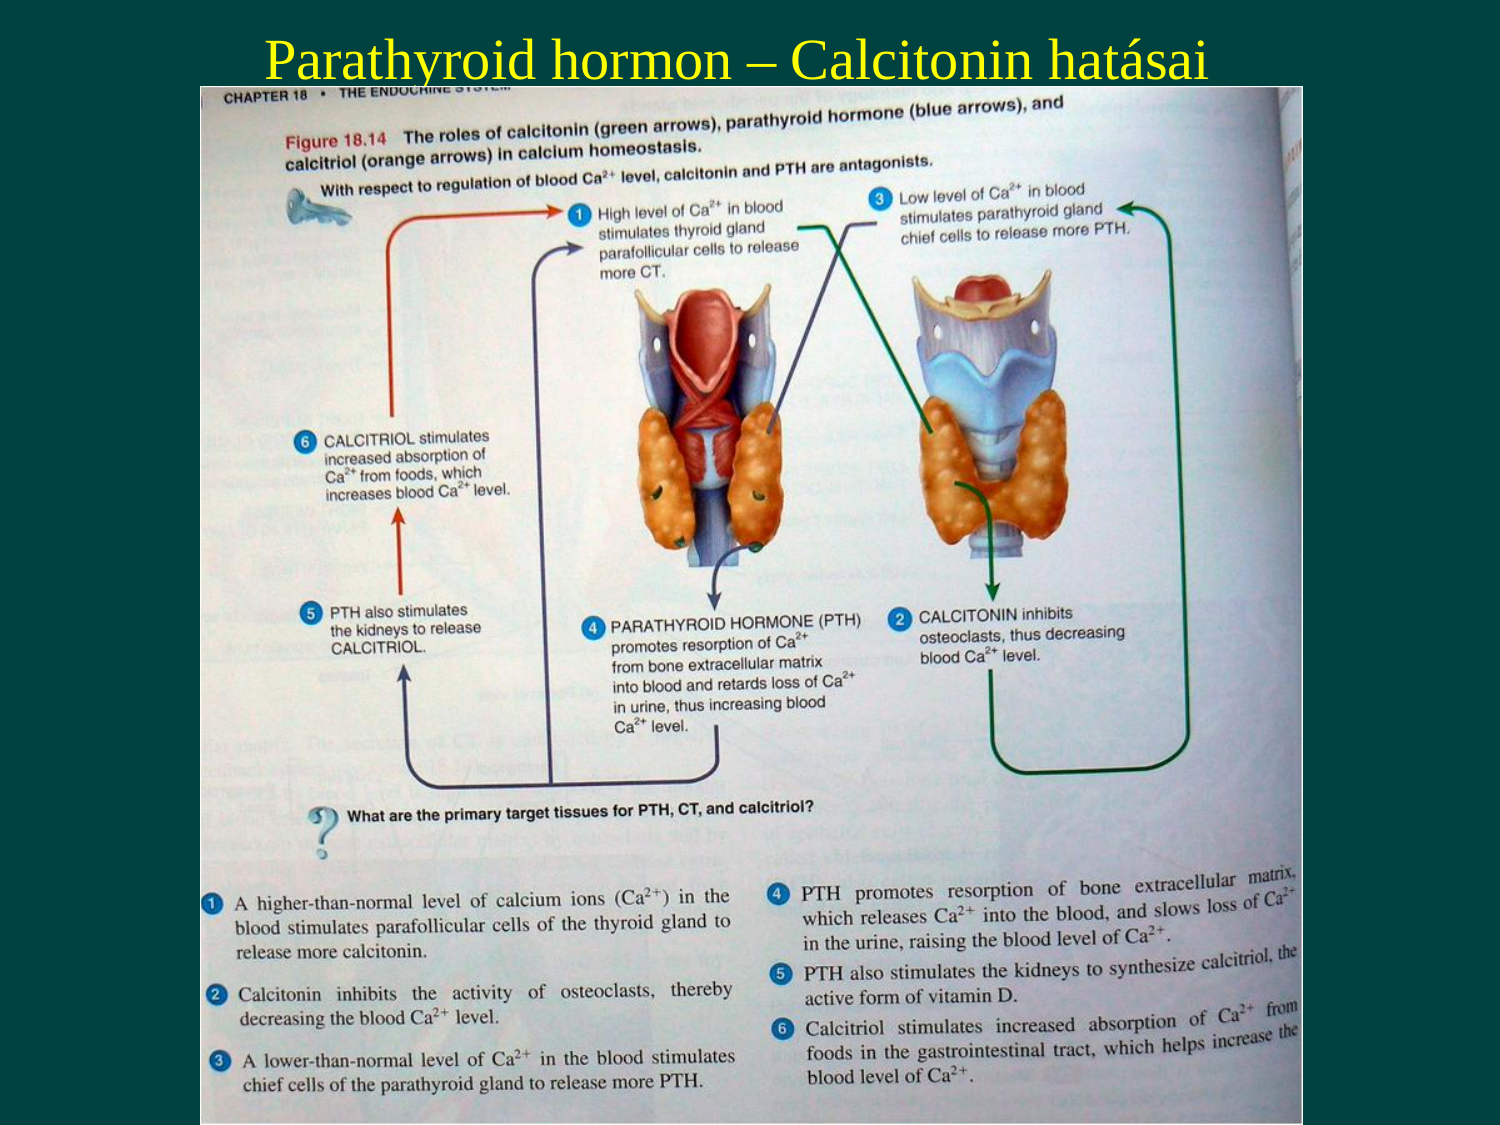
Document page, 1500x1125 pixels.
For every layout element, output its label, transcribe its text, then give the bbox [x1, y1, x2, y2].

picture [200, 86, 1303, 1125]
title Parathyroid hormon – Calcitonin hatásai [99, 0, 1375, 113]
